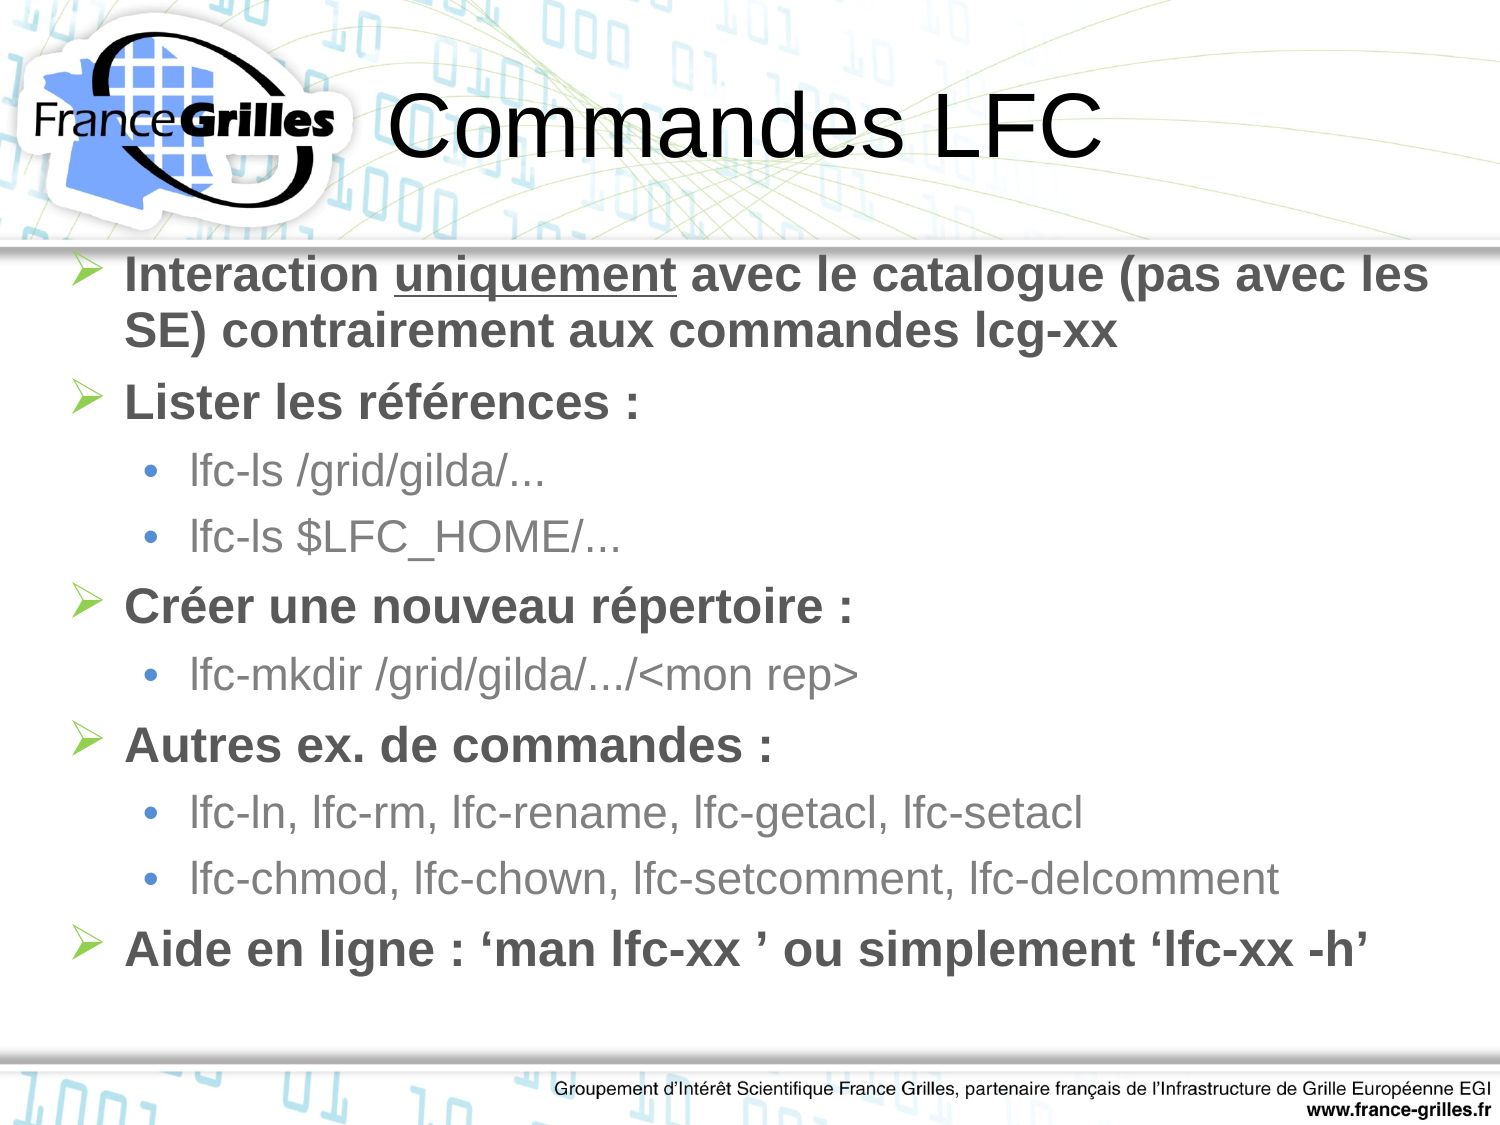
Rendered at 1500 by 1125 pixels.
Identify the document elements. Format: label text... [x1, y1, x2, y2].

list Interaction uniquement avec le catalogue (pas avec les SE) contrairement aux commandes lcg-xx Lister les références : lfc-ls /grid/gilda/... lfc-ls $LFC_HOME/... Créer une nouveau répertoire : lfc-mkdir /grid/gilda/.../<mon rep> Autres ex. de commandes : lfc-ln, lfc-rm, lfc-rename, lfc-getacl, lfc-setacl lfc-chmod, lfc-chown, lfc-setcomment, lfc-delcomment Aide en ligne : ‘man lfc-xx ’ ou simplement ‘lfc-xx -h’ [53, 238, 1459, 1066]
picture [0, 0, 1500, 1125]
title Commandes LFC [372, 7, 1459, 238]
